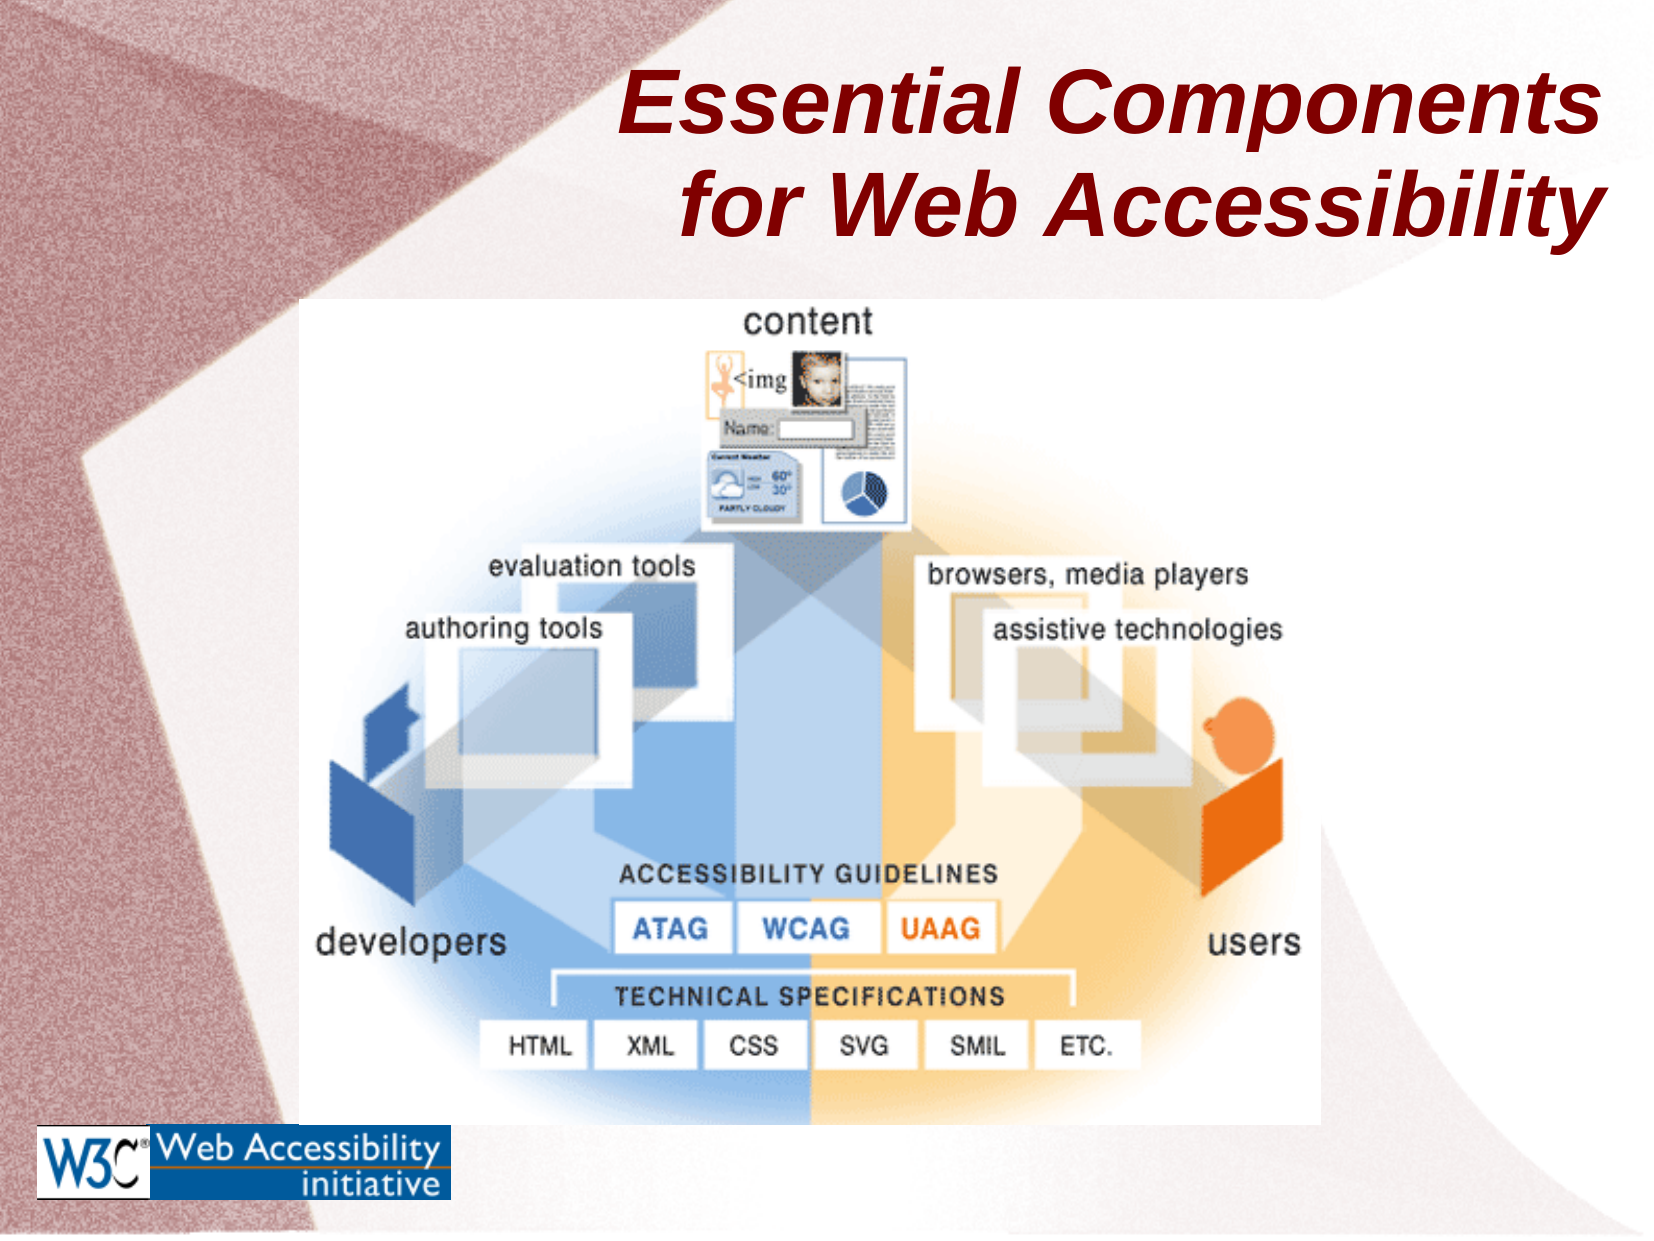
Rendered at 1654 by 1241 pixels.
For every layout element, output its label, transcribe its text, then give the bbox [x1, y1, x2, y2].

picture [0, 0, 1654, 1241]
chart [240, 240, 1538, 1126]
title Essential Components for Web Accessibility [596, 49, 1607, 257]
